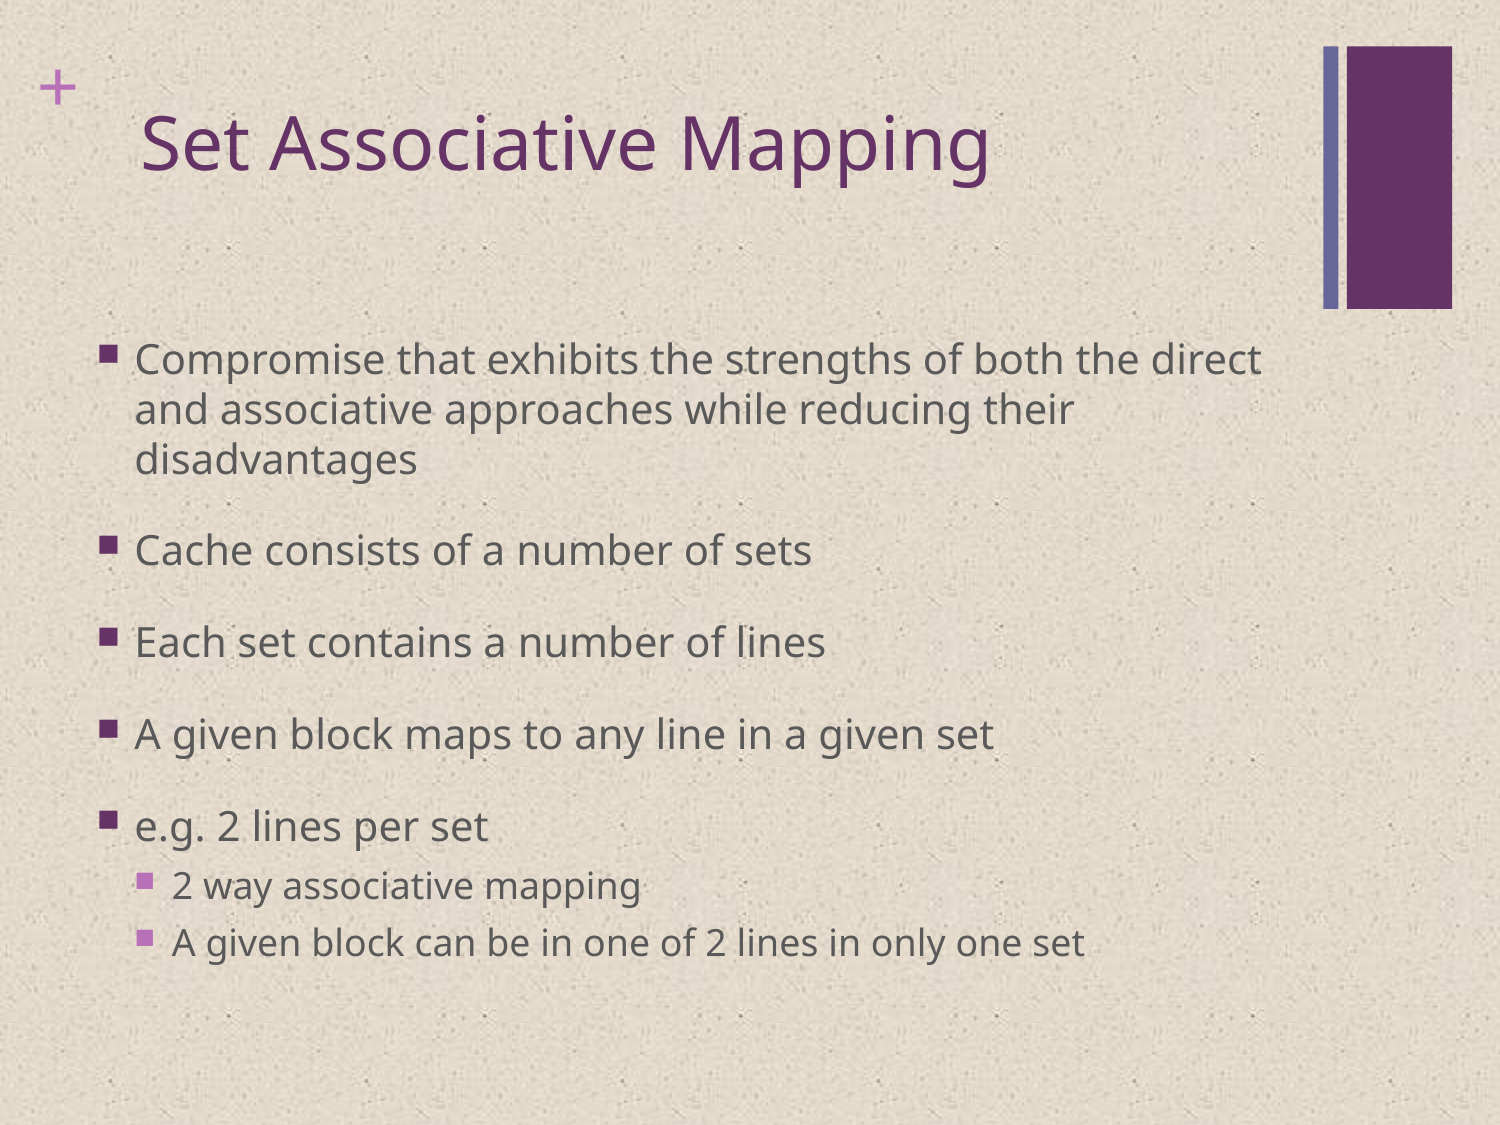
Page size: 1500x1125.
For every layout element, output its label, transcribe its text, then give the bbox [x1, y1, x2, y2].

title Set Associative Mapping [125, 87, 1365, 271]
picture [0, 0, 1500, 1125]
list Compromise that exhibits the strengths of both the direct and associative approaches while reducing their disadvantages Cache consists of a number of sets Each set contains a number of lines A given block maps to any line in a given set e.g. 2 lines per set 2 way associative mapping A given block can be in one of 2 lines in only one set [81, 324, 1322, 1005]
